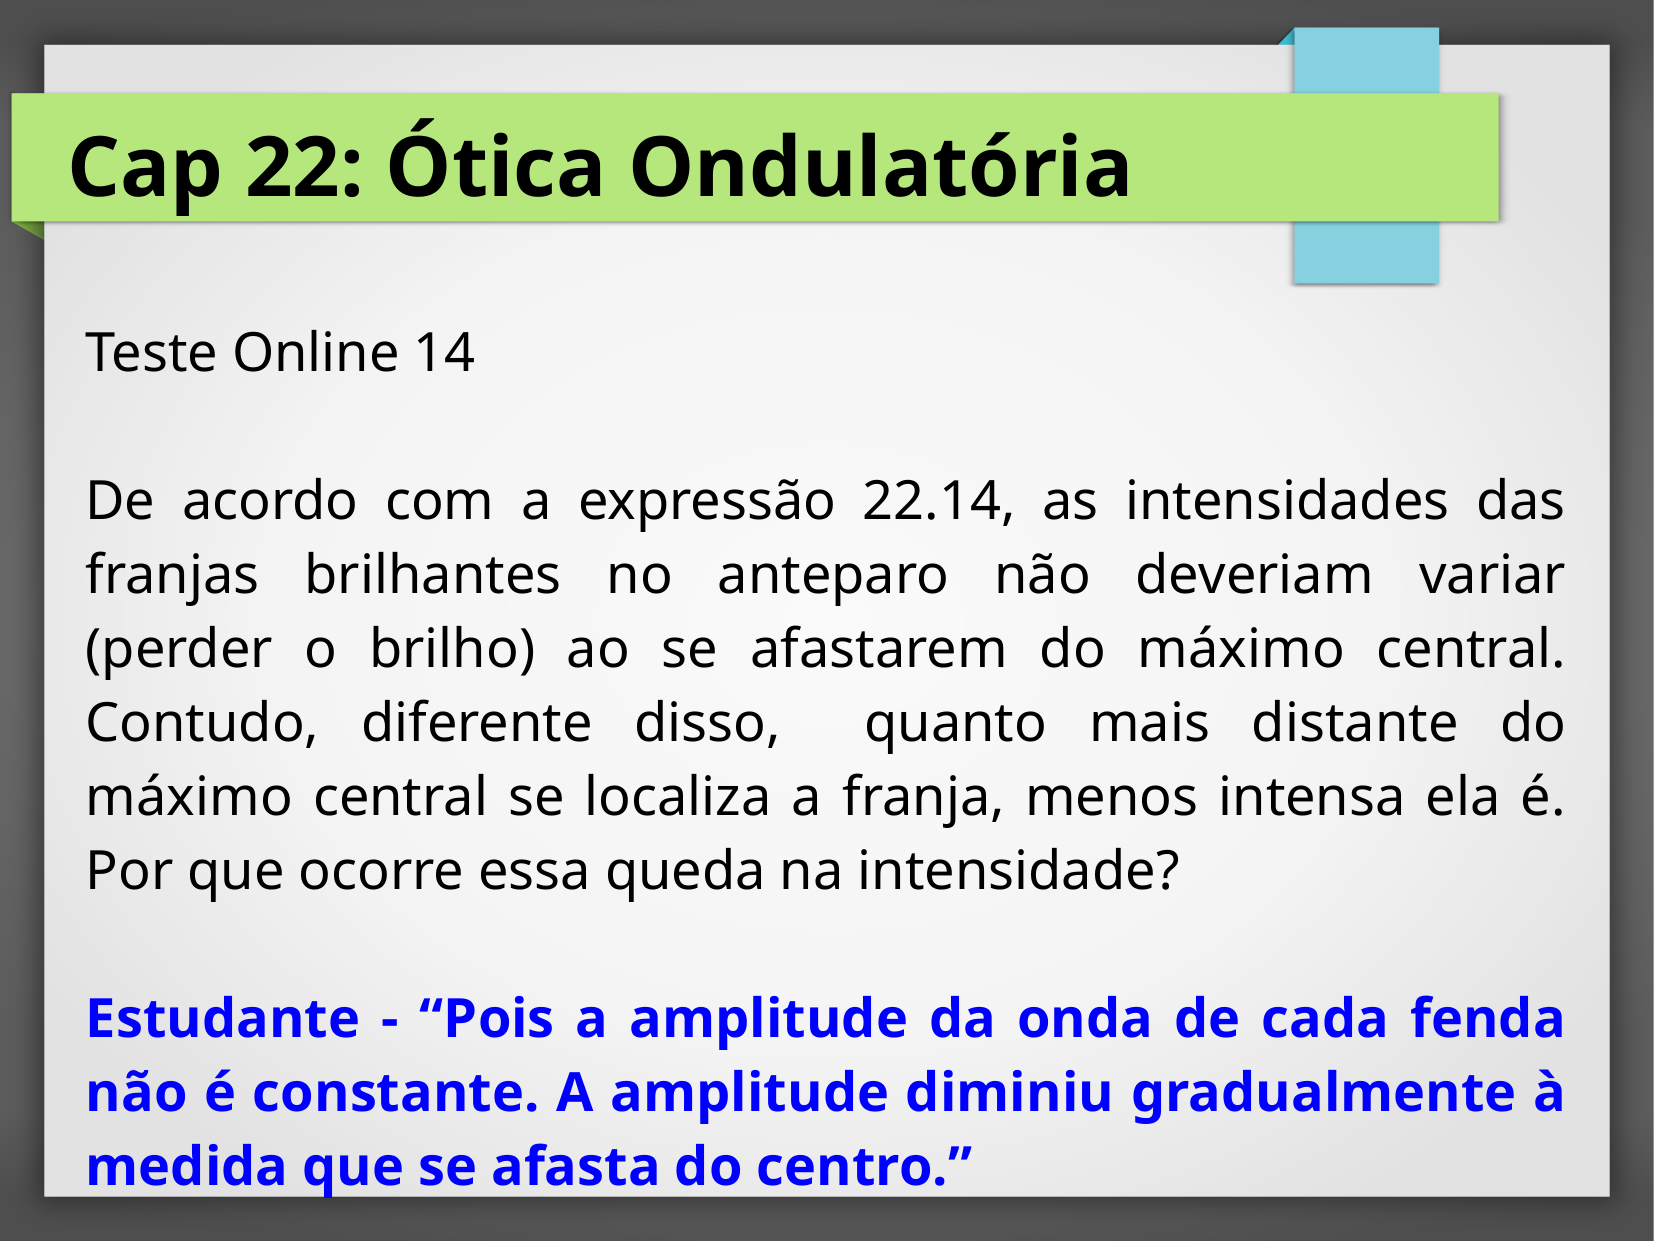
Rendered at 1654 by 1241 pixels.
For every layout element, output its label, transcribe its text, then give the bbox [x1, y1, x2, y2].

text_box Teste Online 14 De acordo com a expressão 22.14, as intensidades das franjas brilhantes no anteparo não deveriam variar (perder o brilho) ao se afastarem do máximo central. Contudo, diferente disso, quanto mais distante do máximo central se localiza a franja, menos intensa ela é. Por que ocorre essa queda na intensidade? Estudante - “Pois a amplitude da onda de cada fenda não é constante. A amplitude diminiu gradualmente à medida que se afasta do centro.” [70, 306, 1583, 1104]
text_box Cap 22: Ótica Ondulatória [53, 100, 1607, 1193]
picture [0, 0, 1654, 1241]
